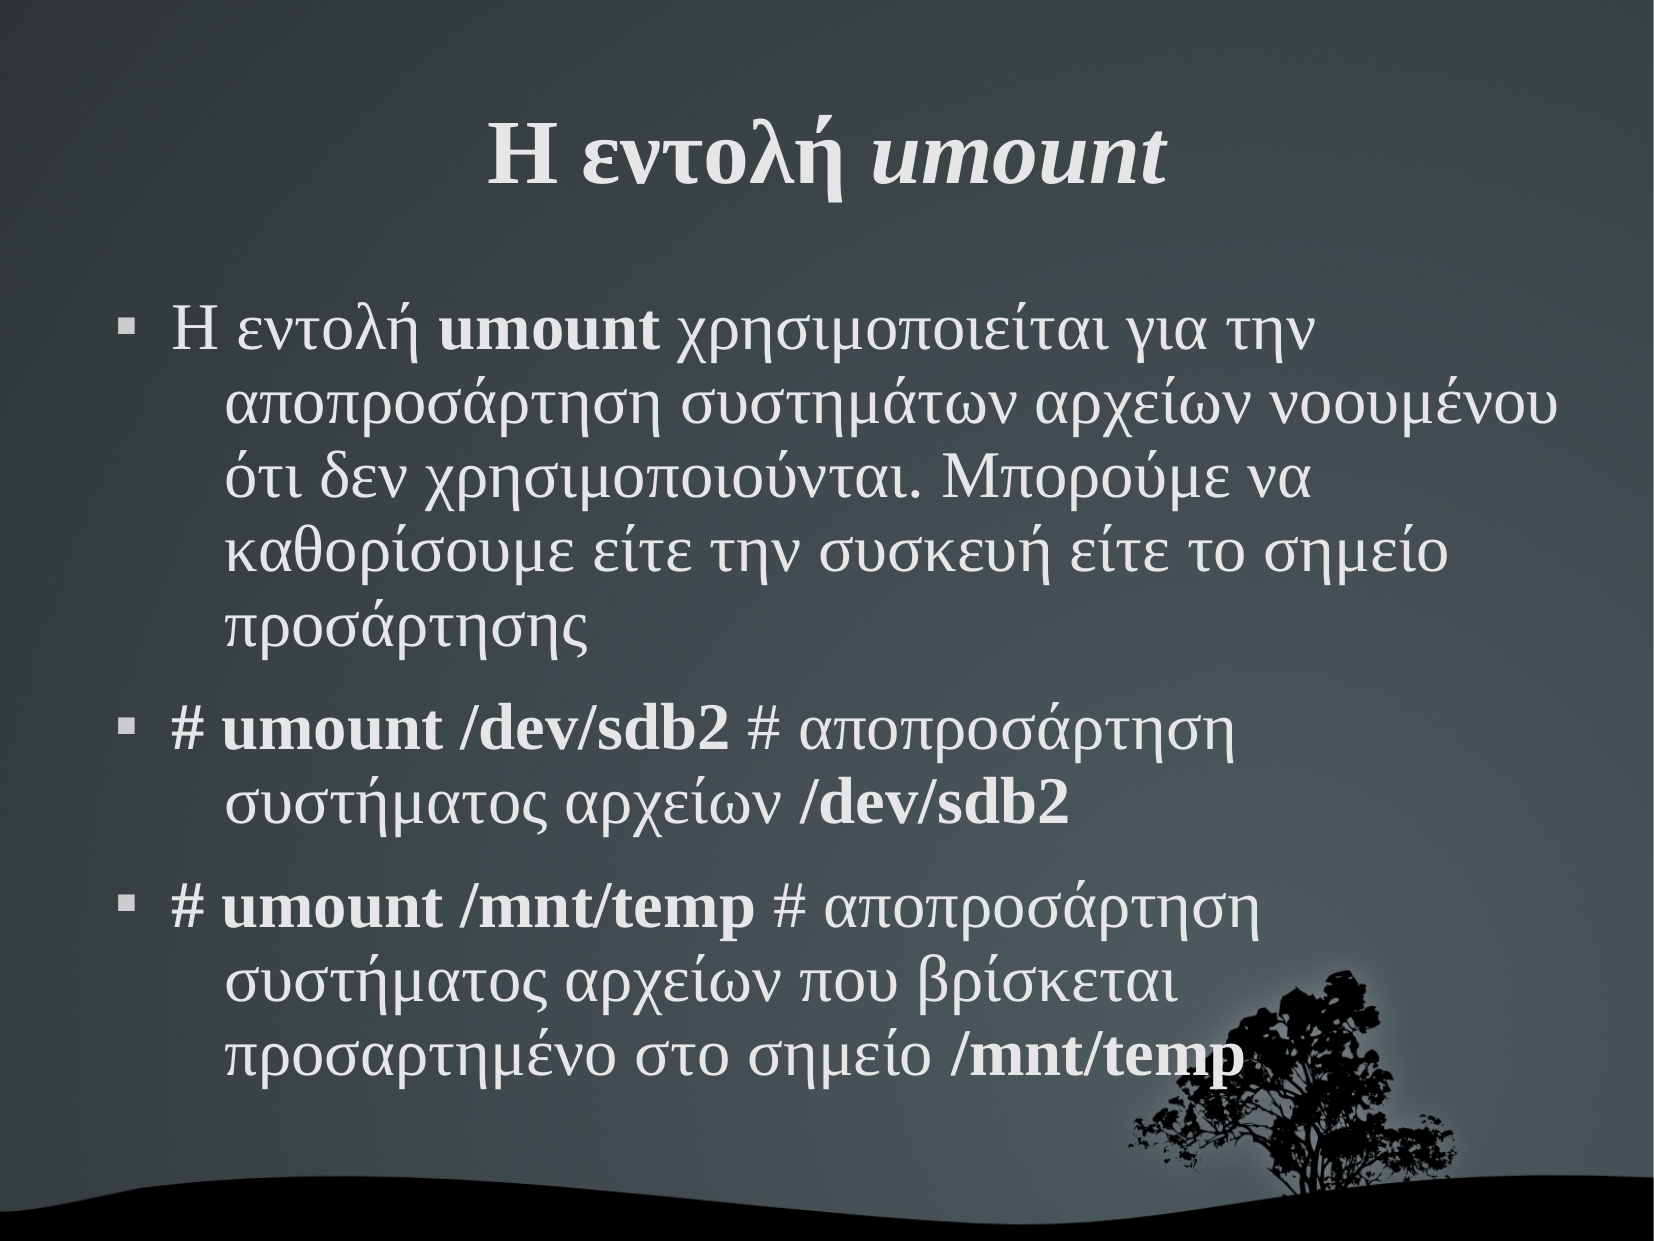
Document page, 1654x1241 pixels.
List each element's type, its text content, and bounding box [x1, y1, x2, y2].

title Η εντολή umount [82, 49, 1571, 257]
list H εντολή umount χρησιμοποιείται για την αποπροσάρτηση συστημάτων αρχείων νοουμένου ότι δεν χρησιμοποιούνται. Μπορούμε να καθορίσουμε είτε την συσκευή είτε το σημείο προσάρτησης # umount /dev/sdb2 # αποπροσάρτηση συστήματος αρχείων /dev/sdb2 # umount /mnt/temp # αποπροσάρτηση συστήματος αρχείων που βρίσκεται προσαρτημένο στο σημείο /mnt/temp [82, 290, 1571, 1190]
picture [0, 0, 1654, 1241]
